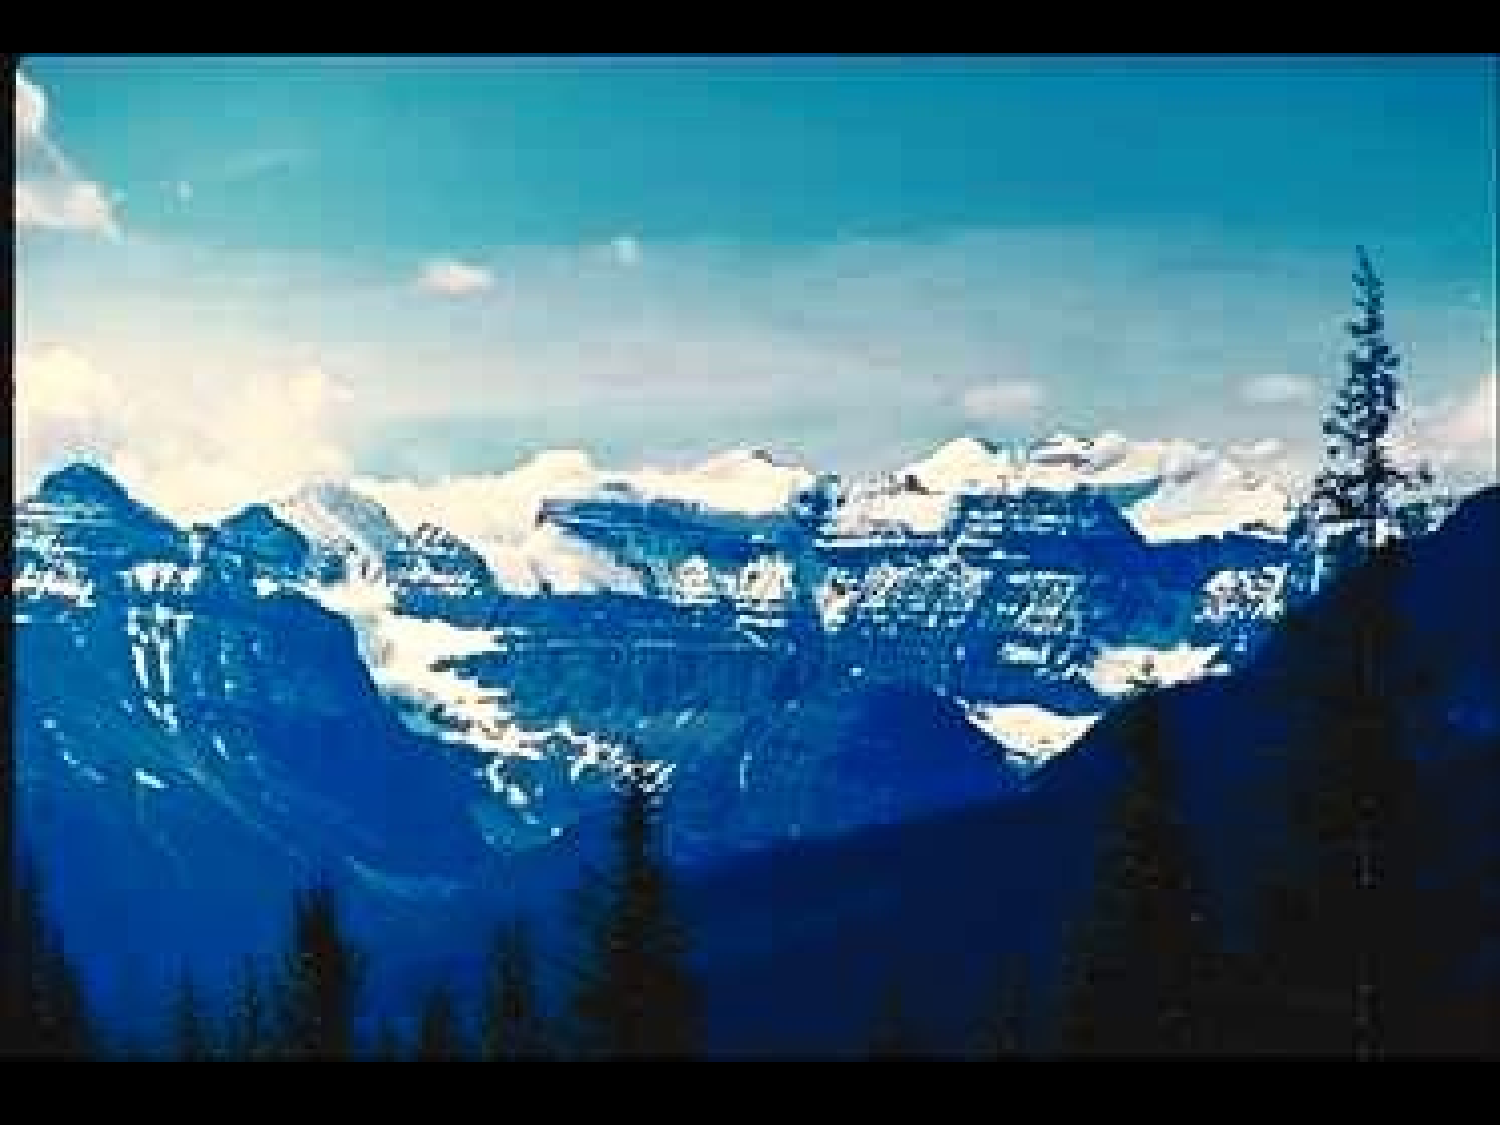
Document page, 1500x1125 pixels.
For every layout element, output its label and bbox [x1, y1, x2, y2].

picture [0, 53, 1500, 1062]
